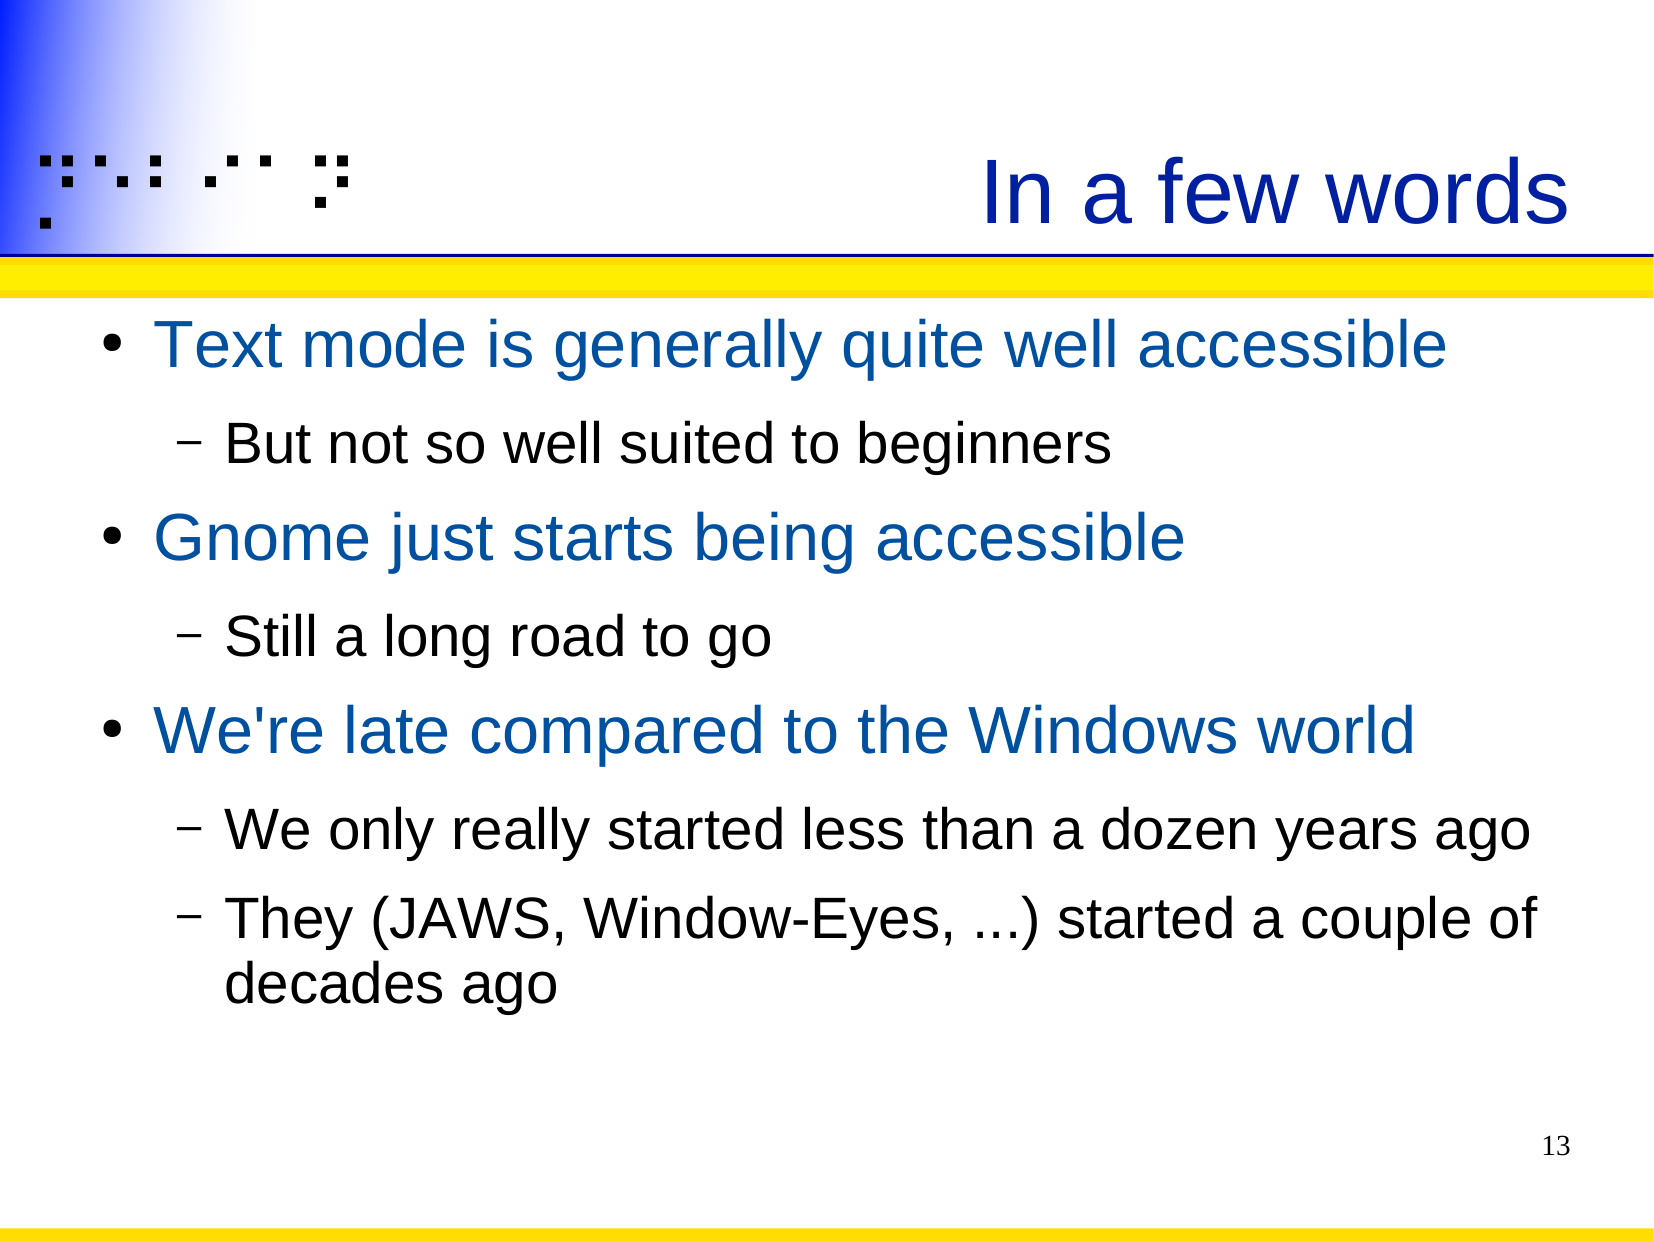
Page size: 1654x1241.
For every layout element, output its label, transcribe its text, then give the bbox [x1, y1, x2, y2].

title In a few words [372, 126, 1571, 257]
list Text mode is generally quite well accessible But not so well suited to beginners Gnome just starts being accessible Still a long road to go We're late compared to the Windows world We only really started less than a dozen years ago They (JAWS, Window-Eyes, ...) started a couple of decades ago [82, 307, 1571, 1111]
